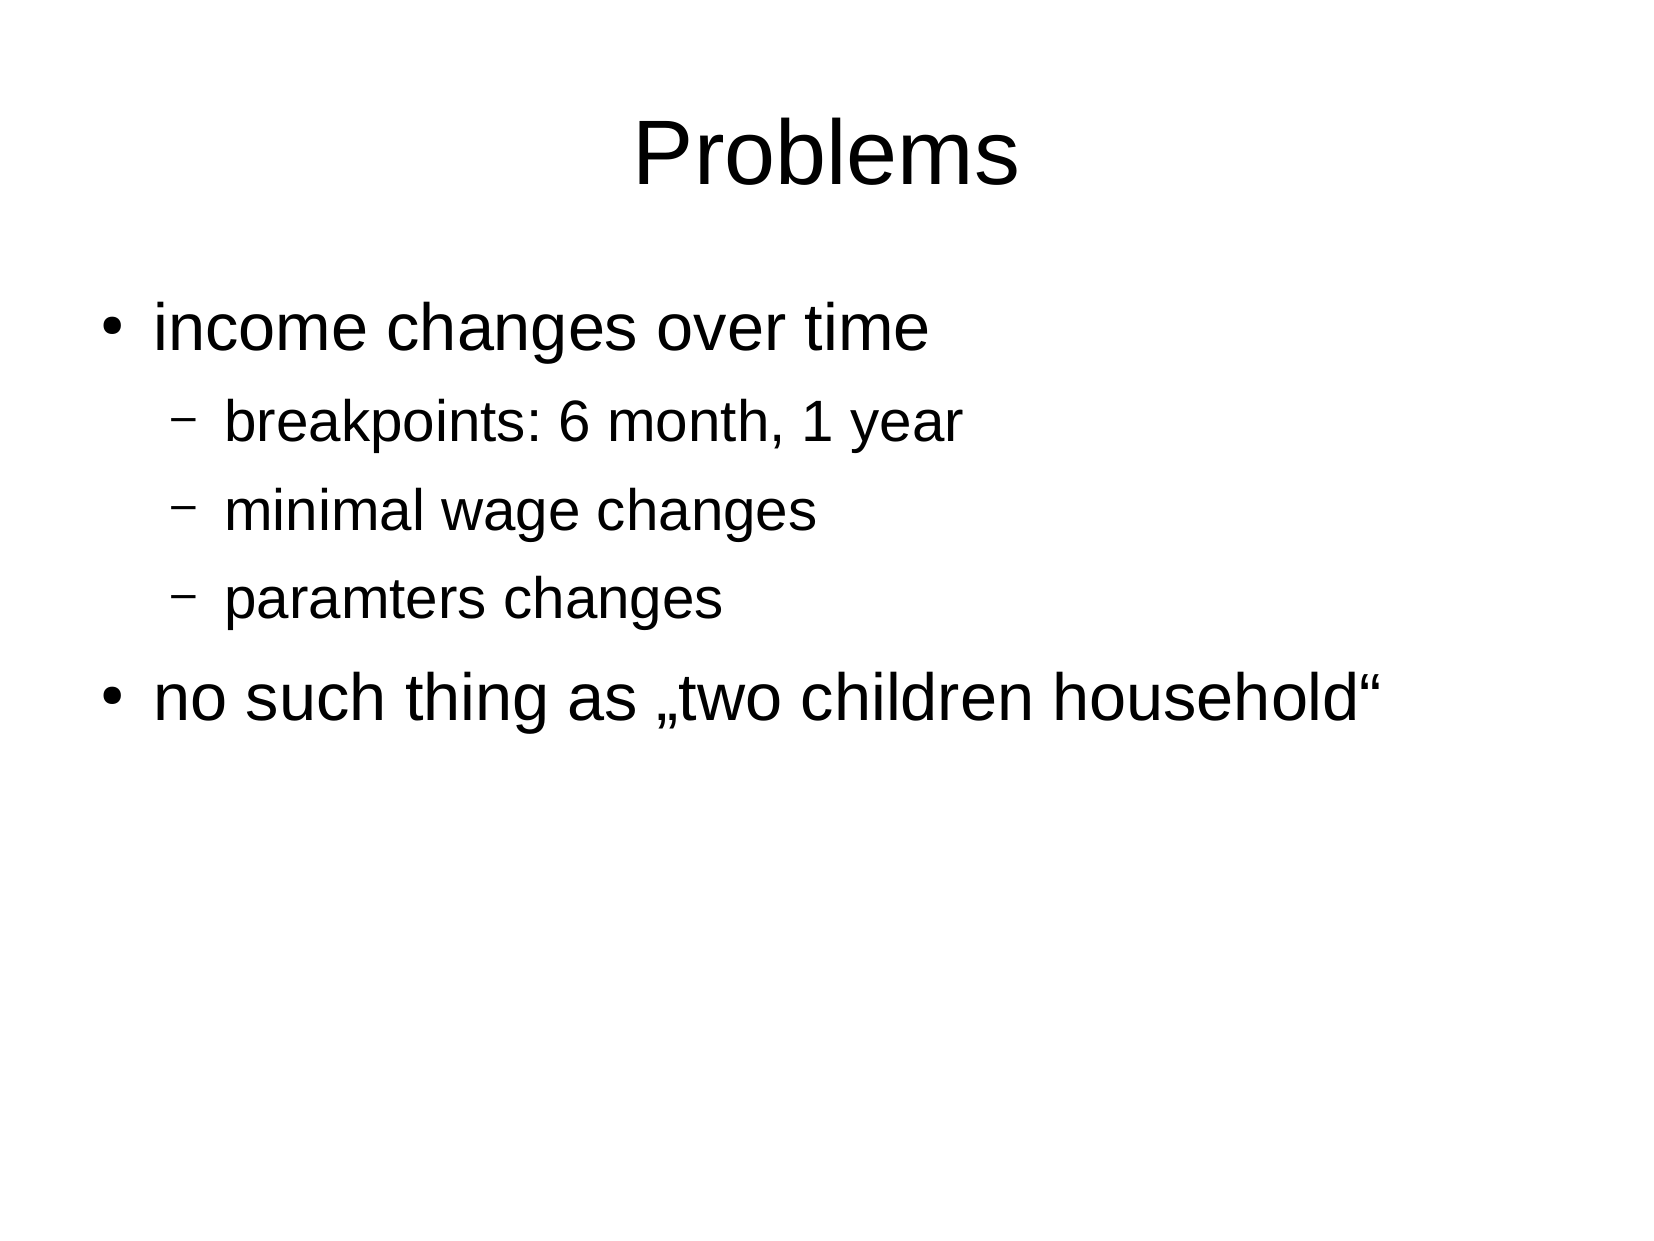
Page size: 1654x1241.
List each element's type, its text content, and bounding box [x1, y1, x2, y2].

title Problems [82, 49, 1571, 257]
list income changes over time breakpoints: 6 month, 1 year minimal wage changes paramters changes no such thing as „two children household“ [82, 290, 1571, 1010]
